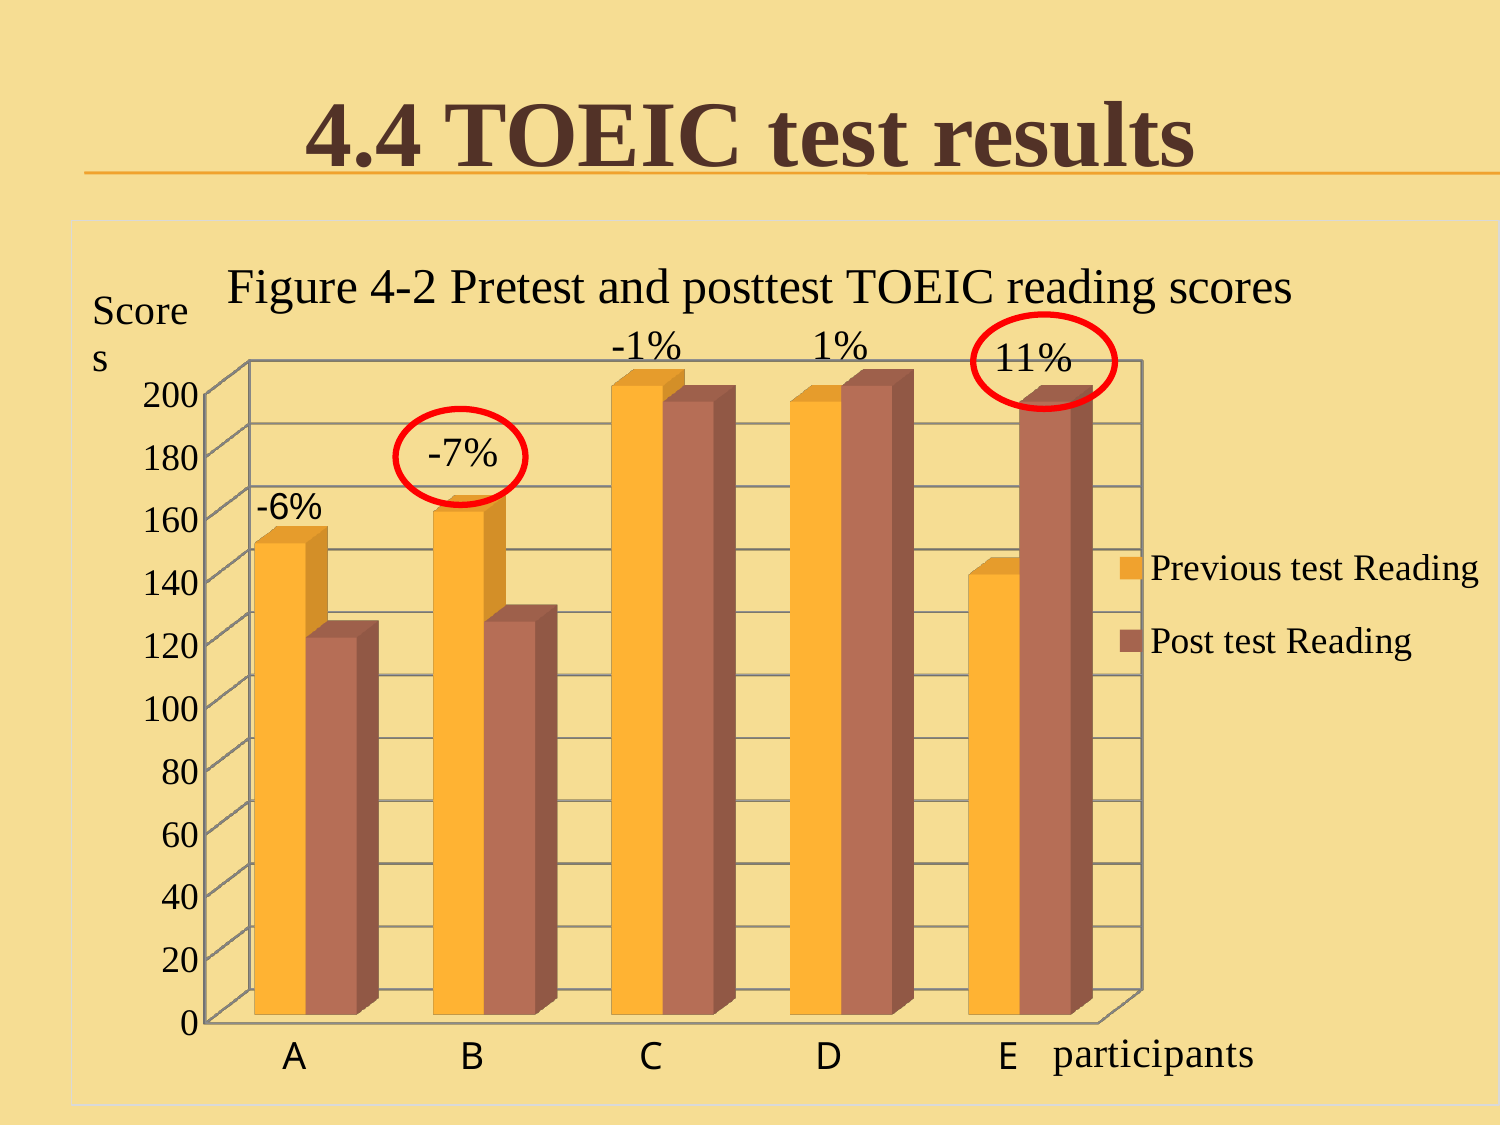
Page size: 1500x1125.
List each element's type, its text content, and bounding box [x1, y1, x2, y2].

title 4.4 TOEIC test results [50, 75, 1475, 213]
chart [70, 219, 1500, 1106]
text_box -6% [241, 474, 348, 535]
